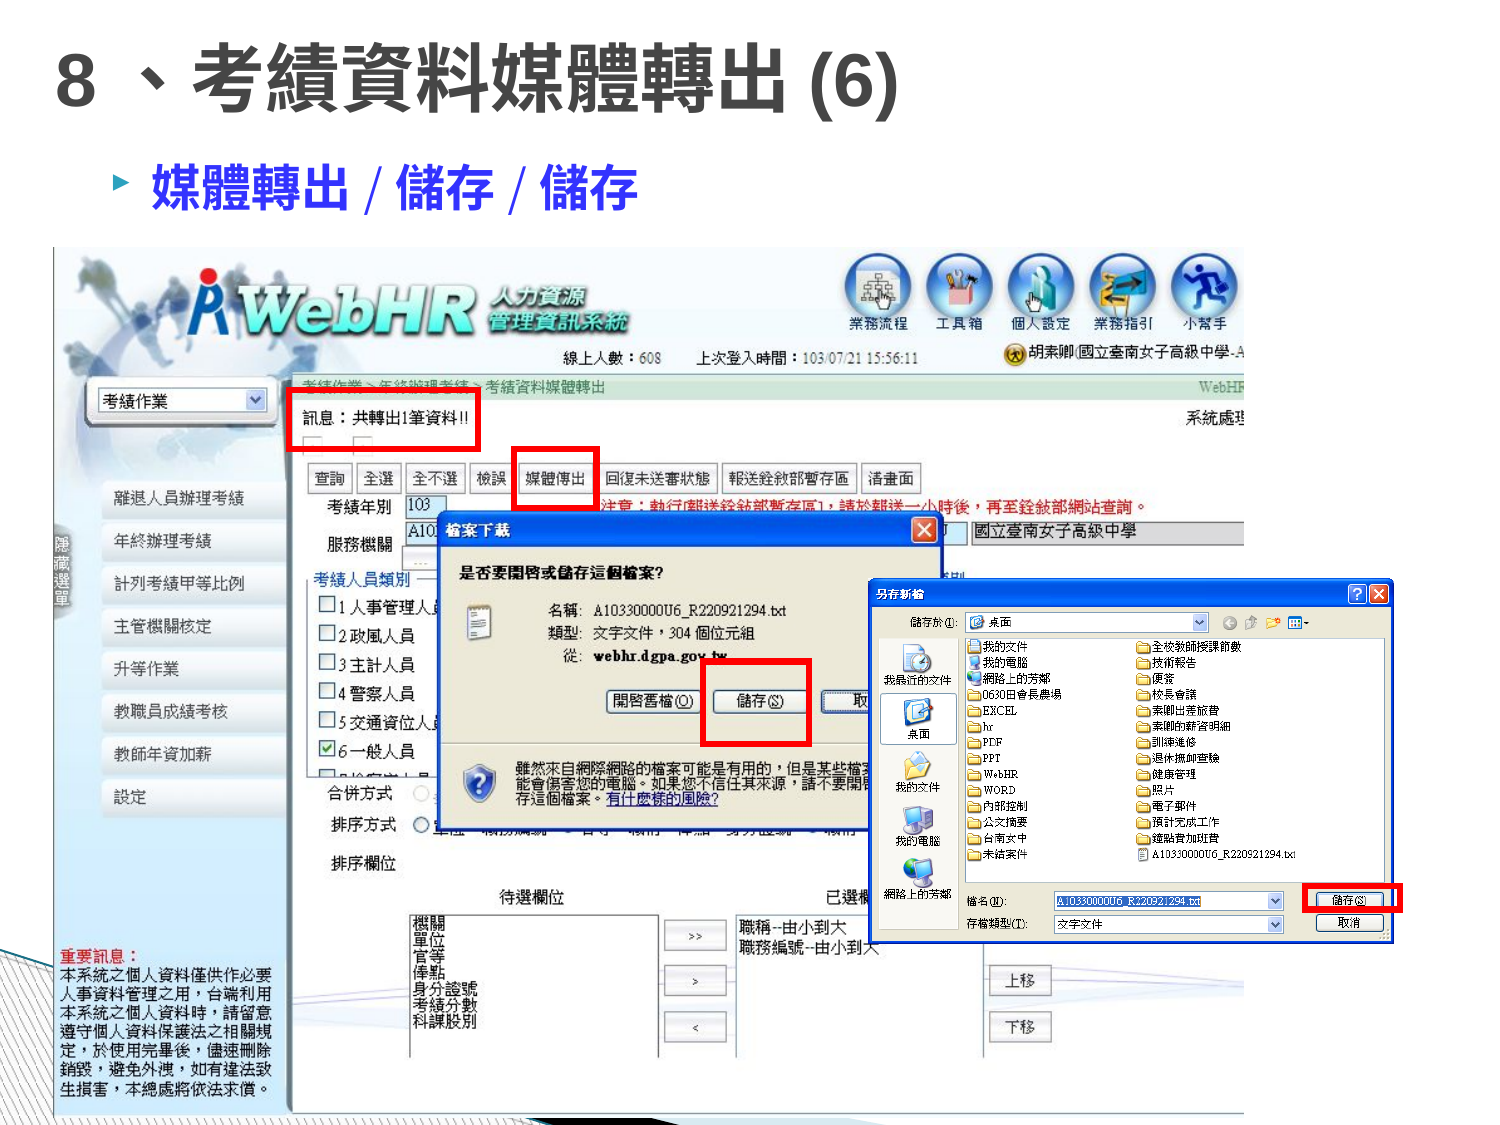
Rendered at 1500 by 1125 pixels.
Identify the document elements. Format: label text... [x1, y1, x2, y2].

list 媒體轉出/儲存/儲存 [76, 148, 1427, 892]
picture [1308, 889, 1394, 906]
picture [0, 247, 1394, 1125]
text_box 8、考績資料媒體轉出(6) [41, 18, 1087, 135]
